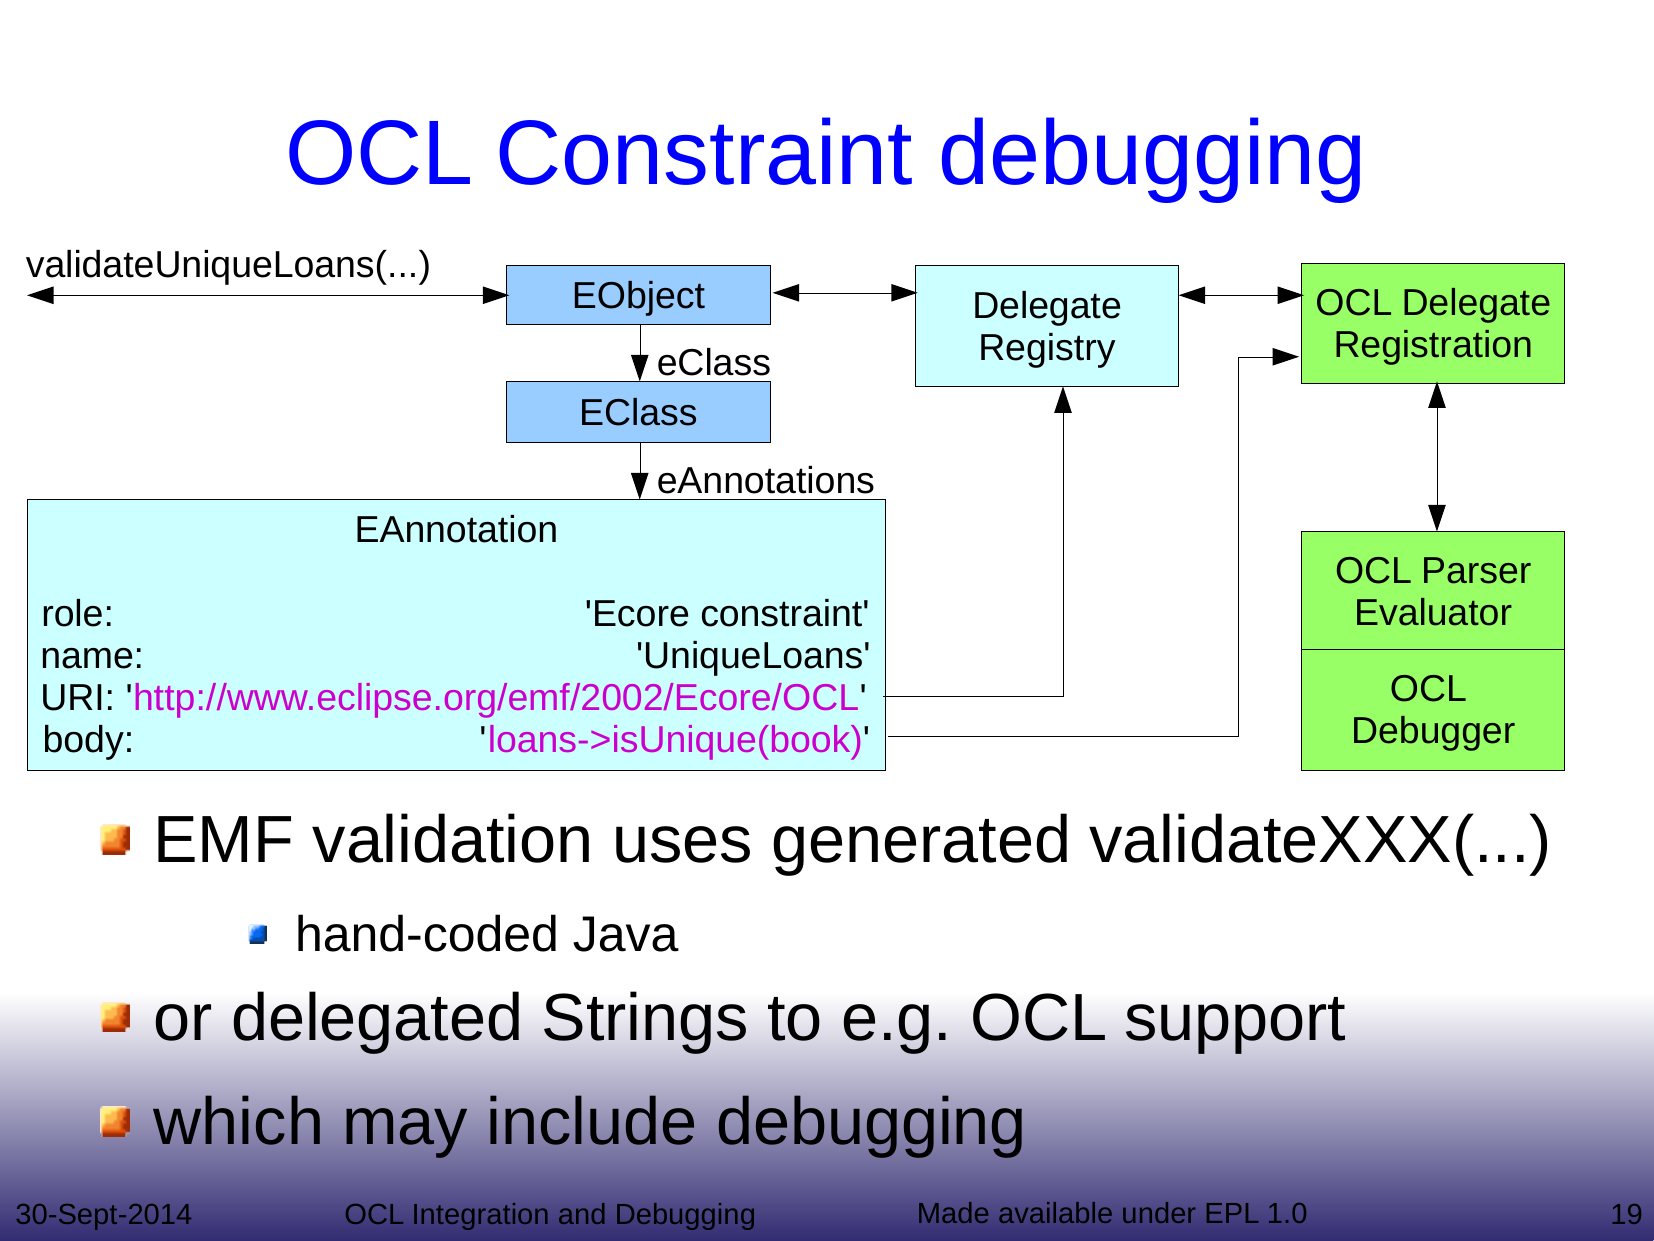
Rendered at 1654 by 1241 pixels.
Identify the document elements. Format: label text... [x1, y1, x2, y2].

title OCL Constraint debugging [82, 49, 1571, 257]
text_box OCL Parser Evaluator [1301, 531, 1565, 649]
text_box Delegate Registry [915, 265, 1179, 387]
text_box EAnnotation role: 'Ecore constraint' name: 'UniqueLoans' URI: 'http://www.eclipse.org/emf/2002/Ecore/OCL' body: 'loans->isUnique(book)' [27, 499, 886, 771]
text_box EObject [506, 265, 771, 325]
text_box OCL Delegate Registration [1301, 263, 1565, 384]
text_box eClass [642, 334, 787, 392]
list EMF validation uses generated validateXXX(...) hand-coded Java or delegated Strings to e.g. OCL support which may include debugging [82, 802, 1571, 1192]
text_box OCL Debugger [1301, 649, 1565, 771]
text_box EClass [506, 381, 771, 443]
text_box eAnnotations [642, 452, 891, 510]
text_box validateUniqueLoans(...) [11, 236, 446, 294]
